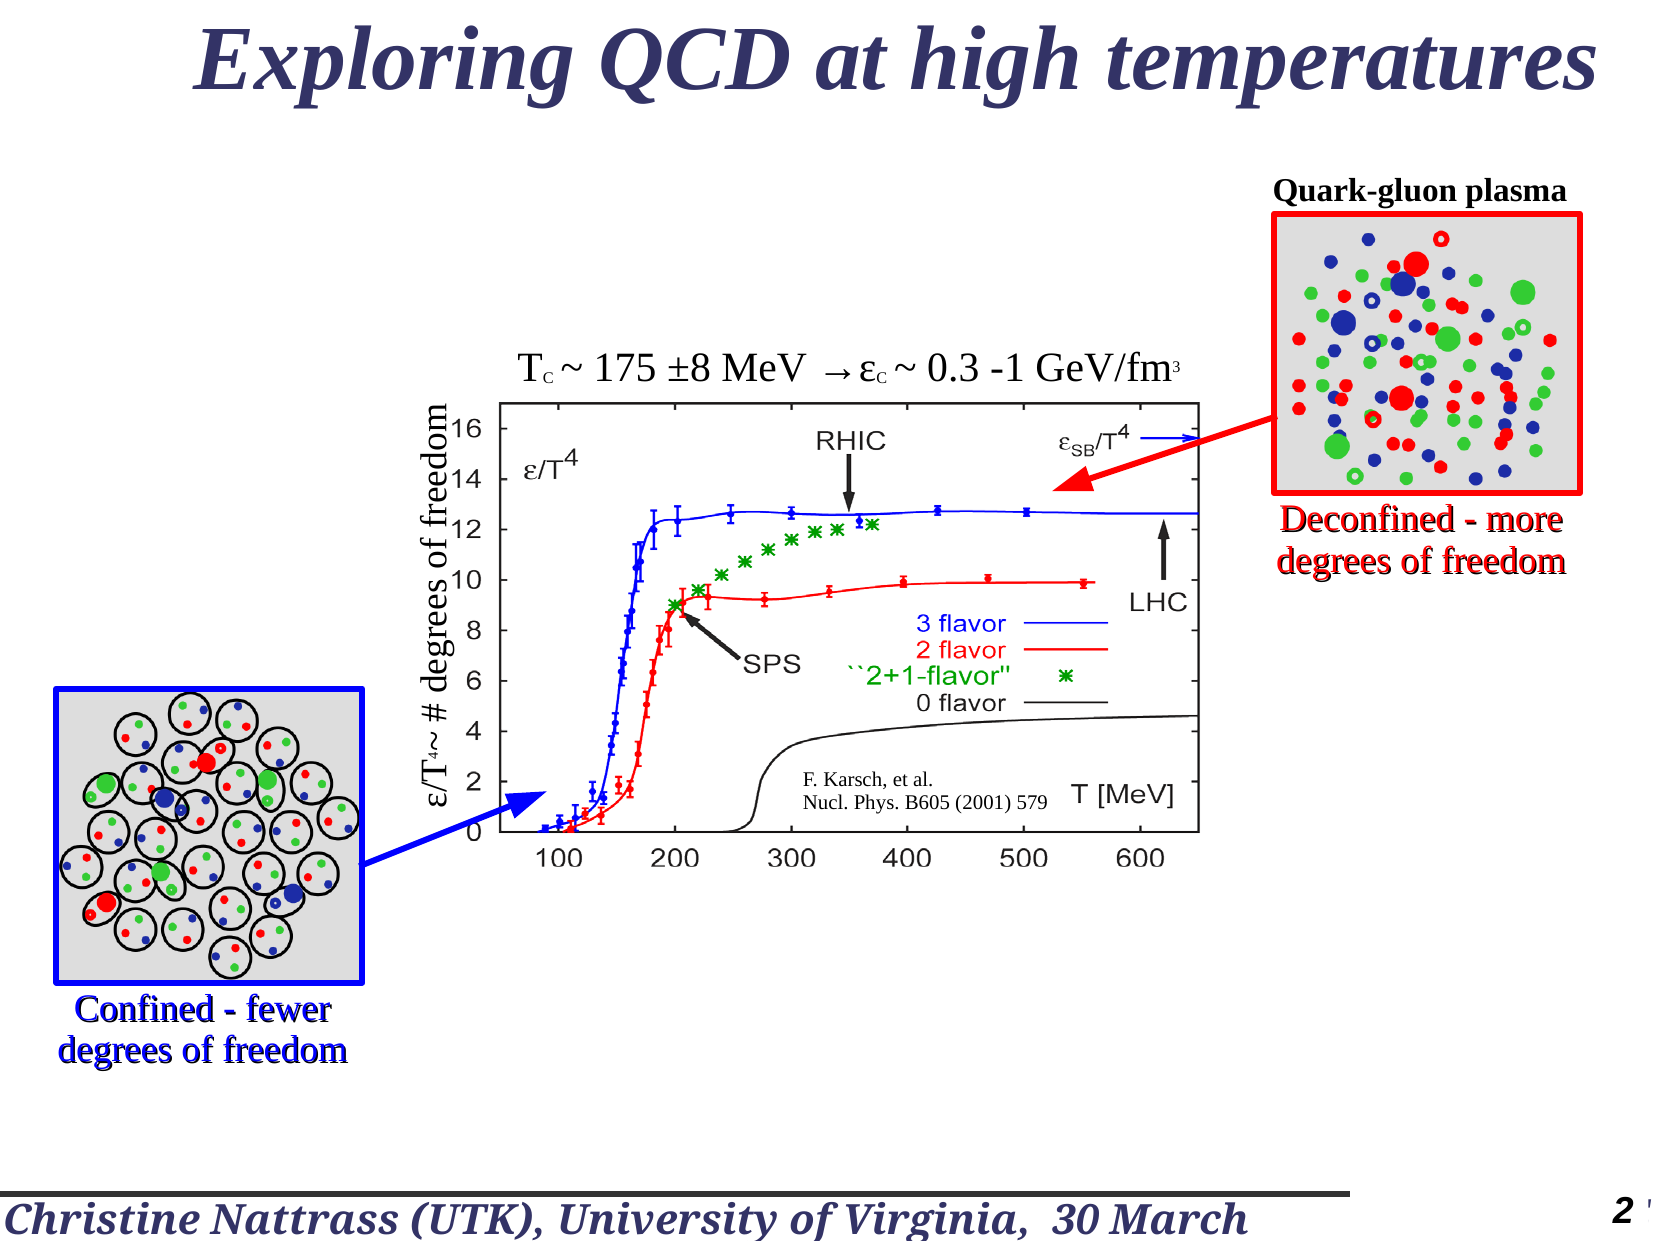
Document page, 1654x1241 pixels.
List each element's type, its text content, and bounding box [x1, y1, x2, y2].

text_box Deconfined - more degrees of freedom [1233, 490, 1609, 588]
text_box F. Karsch, et al. Nucl. Phys. B605 (2001) 579 [788, 760, 1235, 845]
text_box 2 [1573, 1181, 1649, 1239]
title Exploring QCD at high temperatures [153, 7, 1642, 110]
picture [59, 691, 360, 979]
text_box TC ~ 175 ±8 MeV →εC ~ 0.3 -1 GeV/fm3 [502, 336, 1236, 405]
text_box ε/T4~ # degrees of freedom [405, 374, 464, 824]
text_box Quark-gluon plasma [1257, 163, 1596, 216]
picture [1277, 216, 1578, 490]
picture [452, 402, 1203, 867]
text_box Confined - fewer degrees of freedom [33, 979, 372, 1078]
